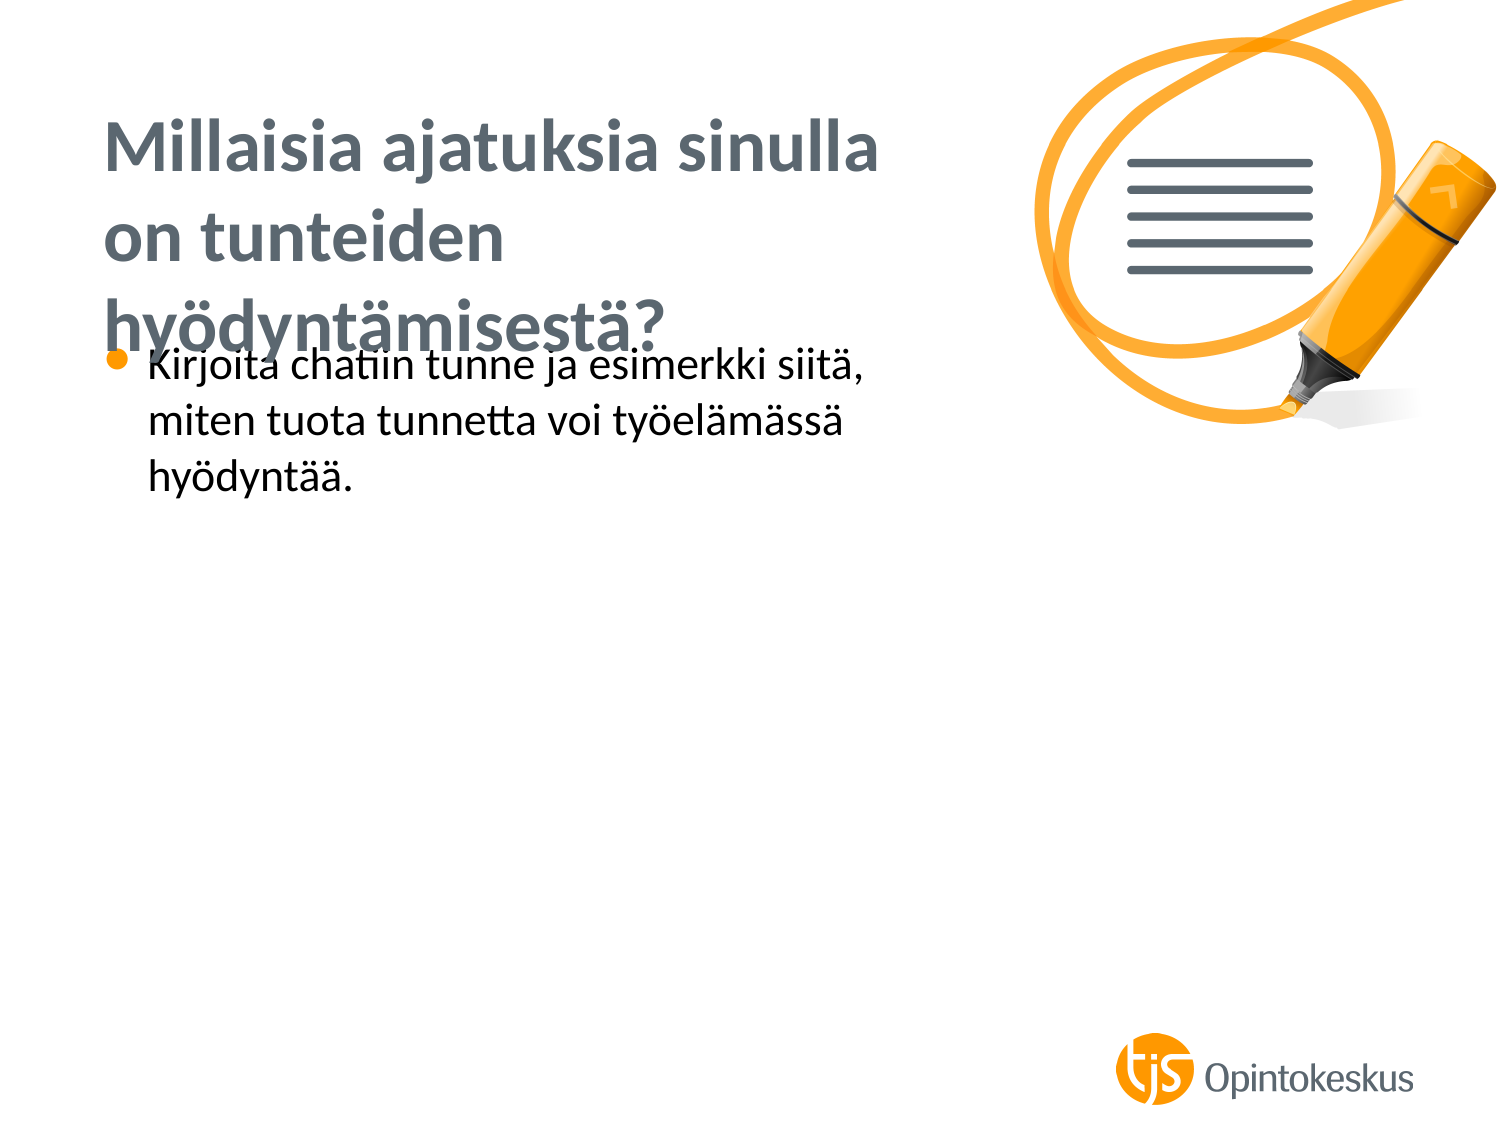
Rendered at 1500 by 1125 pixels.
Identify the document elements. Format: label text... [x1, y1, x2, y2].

list Kirjoita chatiin tunne ja esimerkki siitä, miten tuota tunnetta voi työelämässä hyödyntää. [88, 324, 975, 1004]
picture [1029, 0, 1500, 434]
title Millaisia ajatuksia sinulla on tunteiden hyödyntämisestä? [88, 88, 975, 266]
picture [1116, 1033, 1413, 1105]
